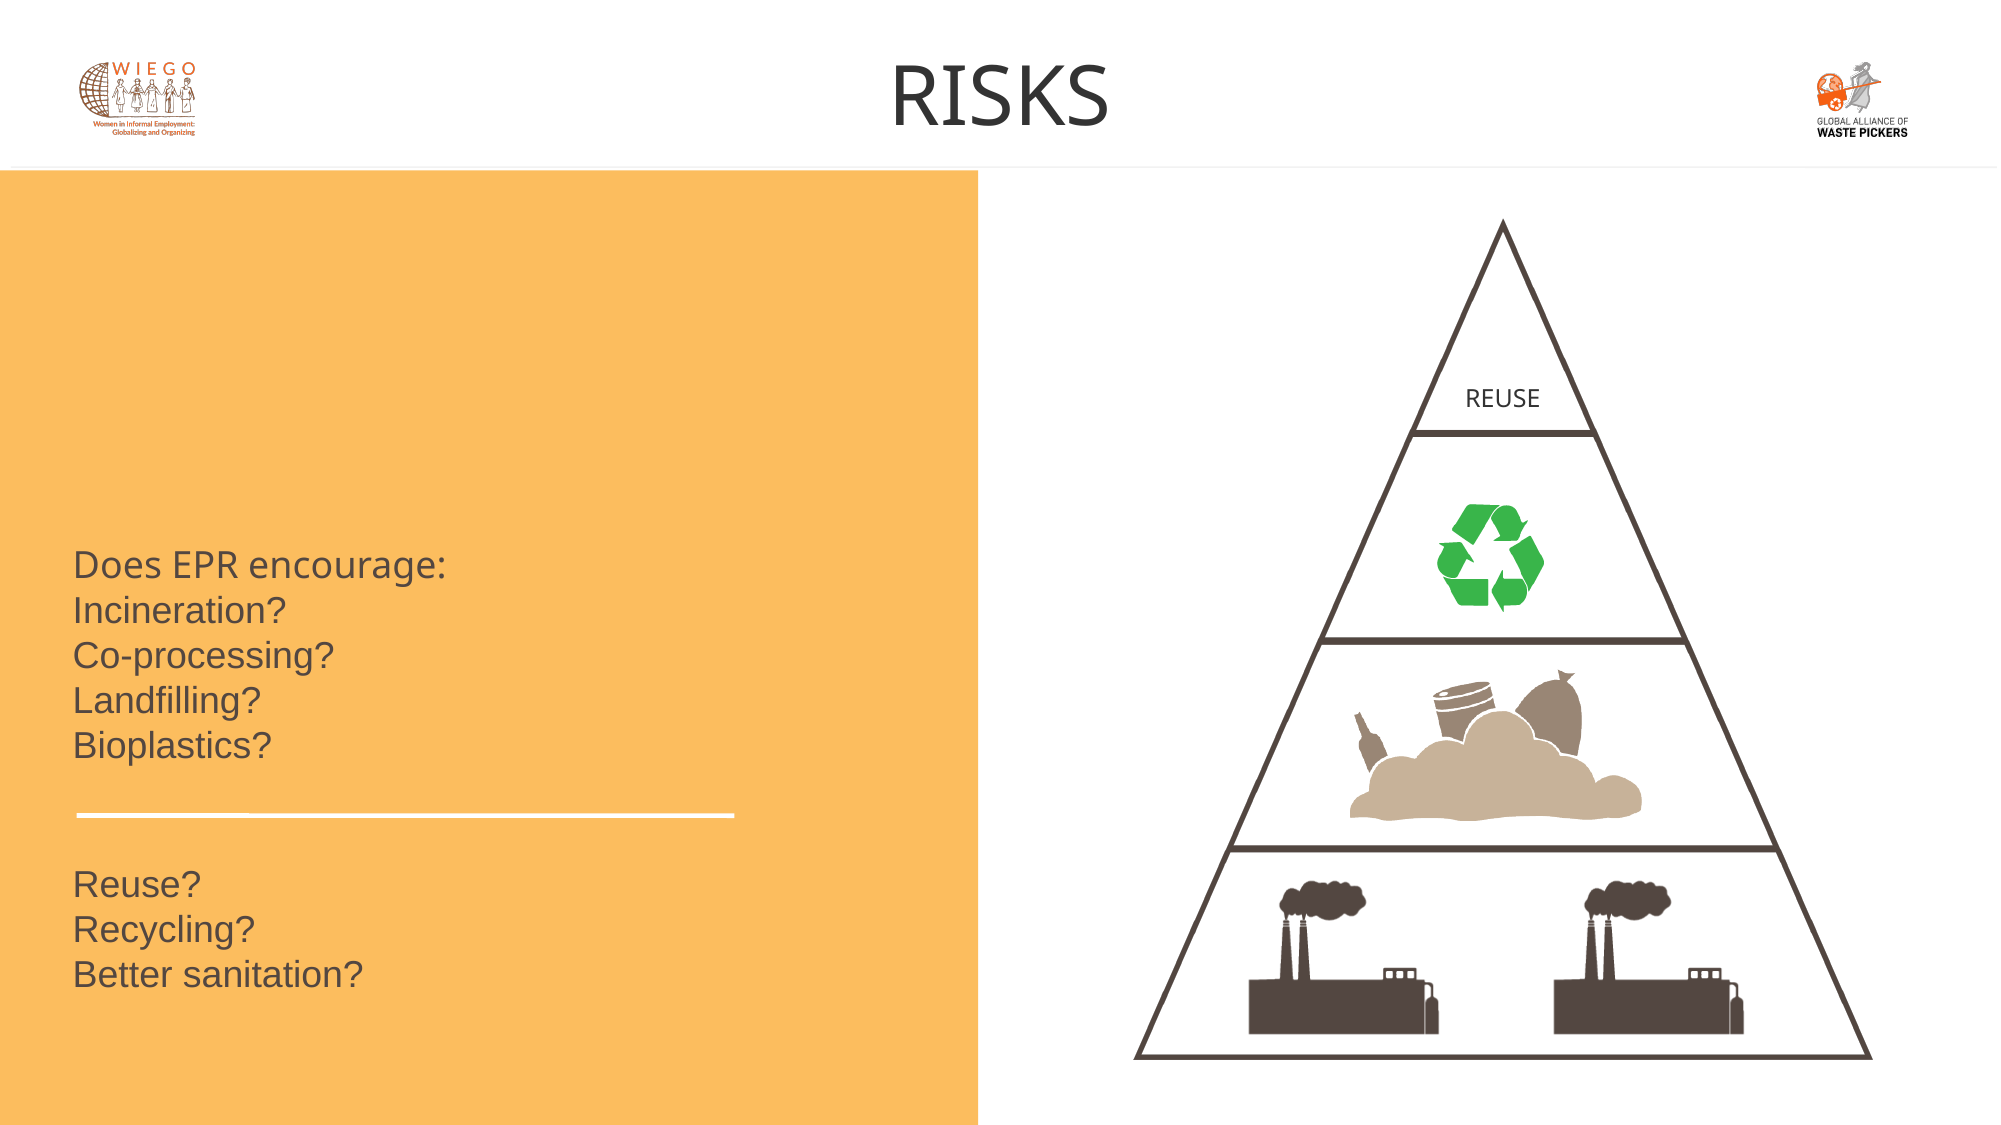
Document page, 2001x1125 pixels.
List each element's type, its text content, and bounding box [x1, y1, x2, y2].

text_box REUSE [1437, 374, 1569, 420]
text_box Reuse? Recycling? Better sanitation? [57, 852, 735, 1003]
text_box Does EPR encourage: Incineration? Co-processing? Landfilling? Bioplastics? [57, 533, 735, 774]
picture [1133, 218, 1873, 1085]
picture [79, 62, 195, 136]
text_box RISKS [818, 34, 1182, 150]
picture [1817, 62, 1908, 137]
